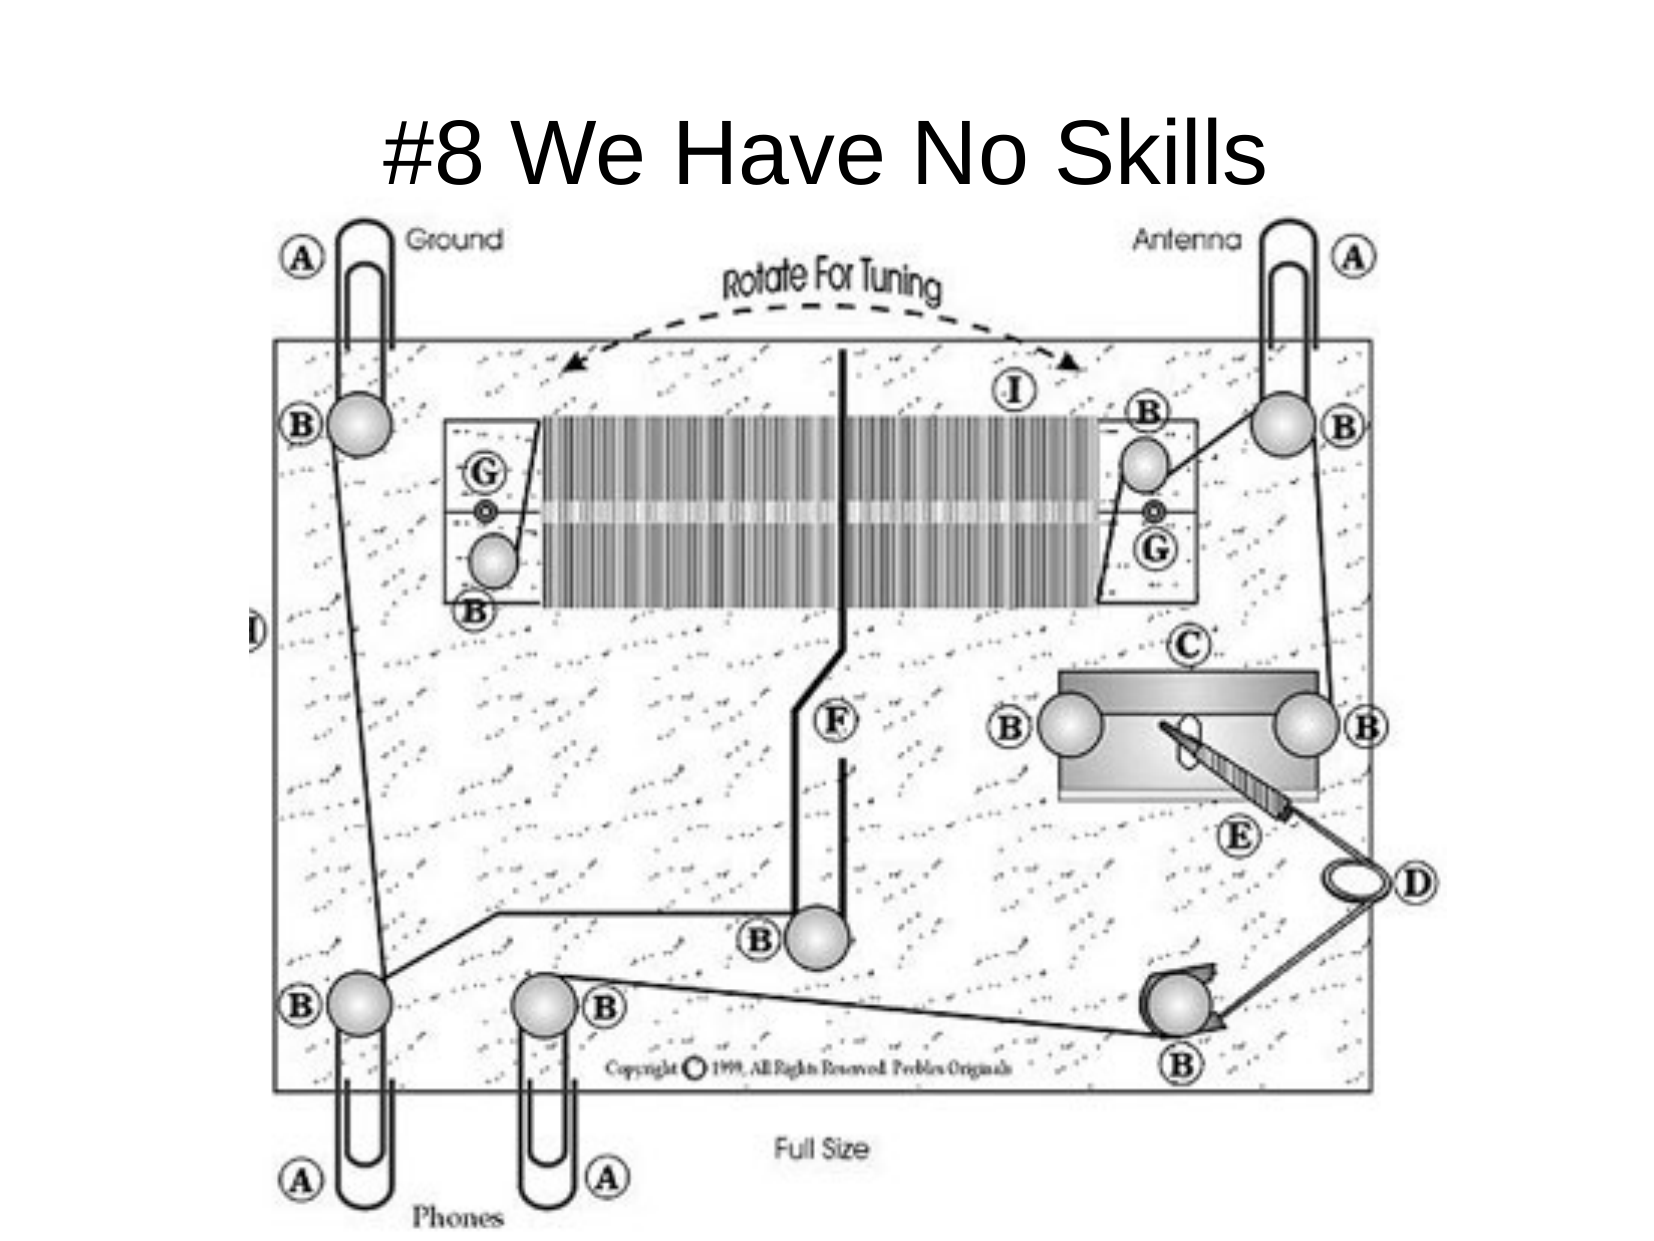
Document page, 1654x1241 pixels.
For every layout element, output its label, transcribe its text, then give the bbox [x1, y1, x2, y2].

title #8 We Have No Skills [82, 49, 1571, 257]
picture [249, 196, 1447, 1241]
